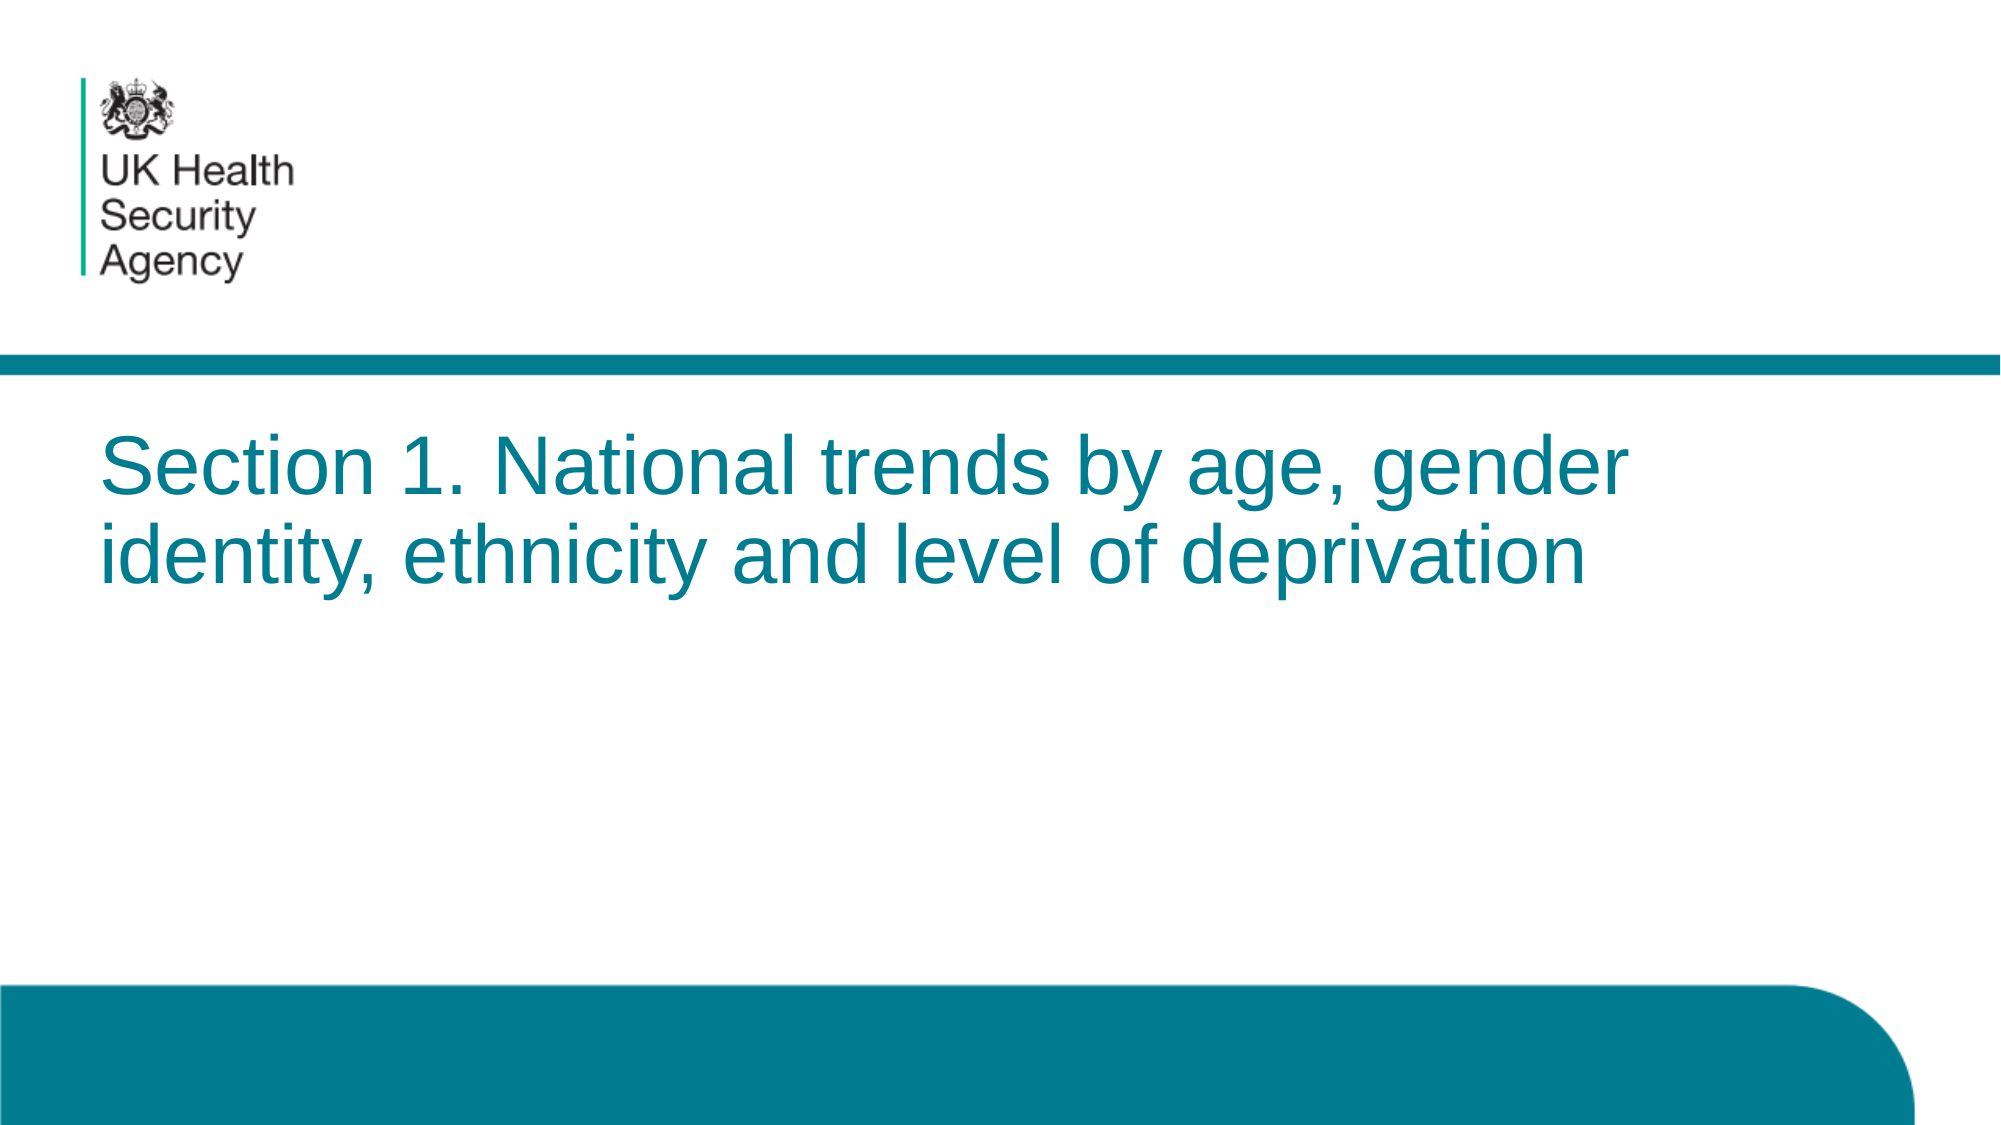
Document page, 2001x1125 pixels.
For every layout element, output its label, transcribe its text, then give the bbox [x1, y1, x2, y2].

title Section 1. National trends by age, gender identity, ethnicity and level of deprivation [84, 414, 1804, 807]
